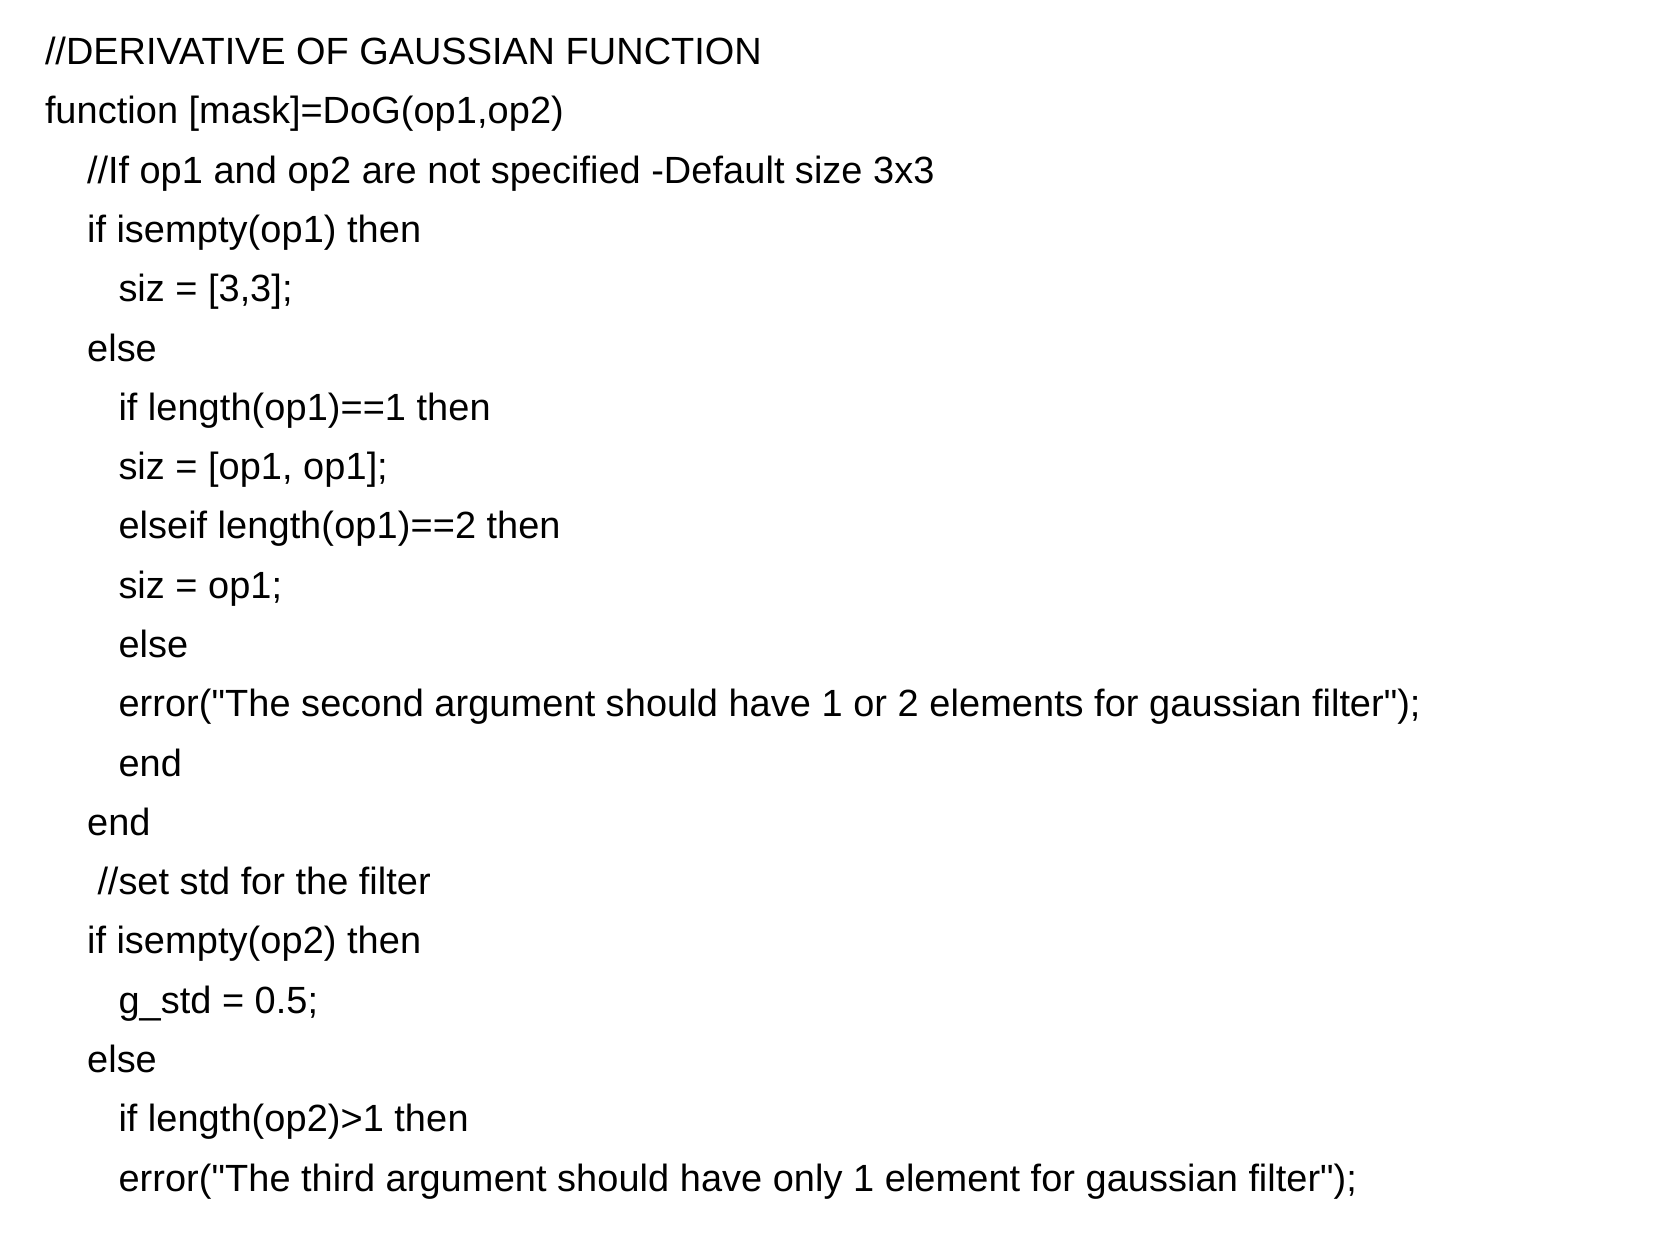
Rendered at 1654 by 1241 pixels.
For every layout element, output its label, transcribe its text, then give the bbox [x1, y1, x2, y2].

list //DERIVATIVE OF GAUSSIAN FUNCTION function [mask]=DoG(op1,op2) //If op1 and op2 are not specified -Default size 3x3 if isempty(op1) then siz = [3,3]; else if length(op1)==1 then siz = [op1, op1]; elseif length(op1)==2 then siz = op1; else error("The second argument should have 1 or 2 elements for gaussian filter"); end end //set std for the filter if isempty(op2) then g_std = 0.5; else if length(op2)>1 then error("The third argument should have only 1 element for gaussian filter"); [45, 30, 1636, 1201]
